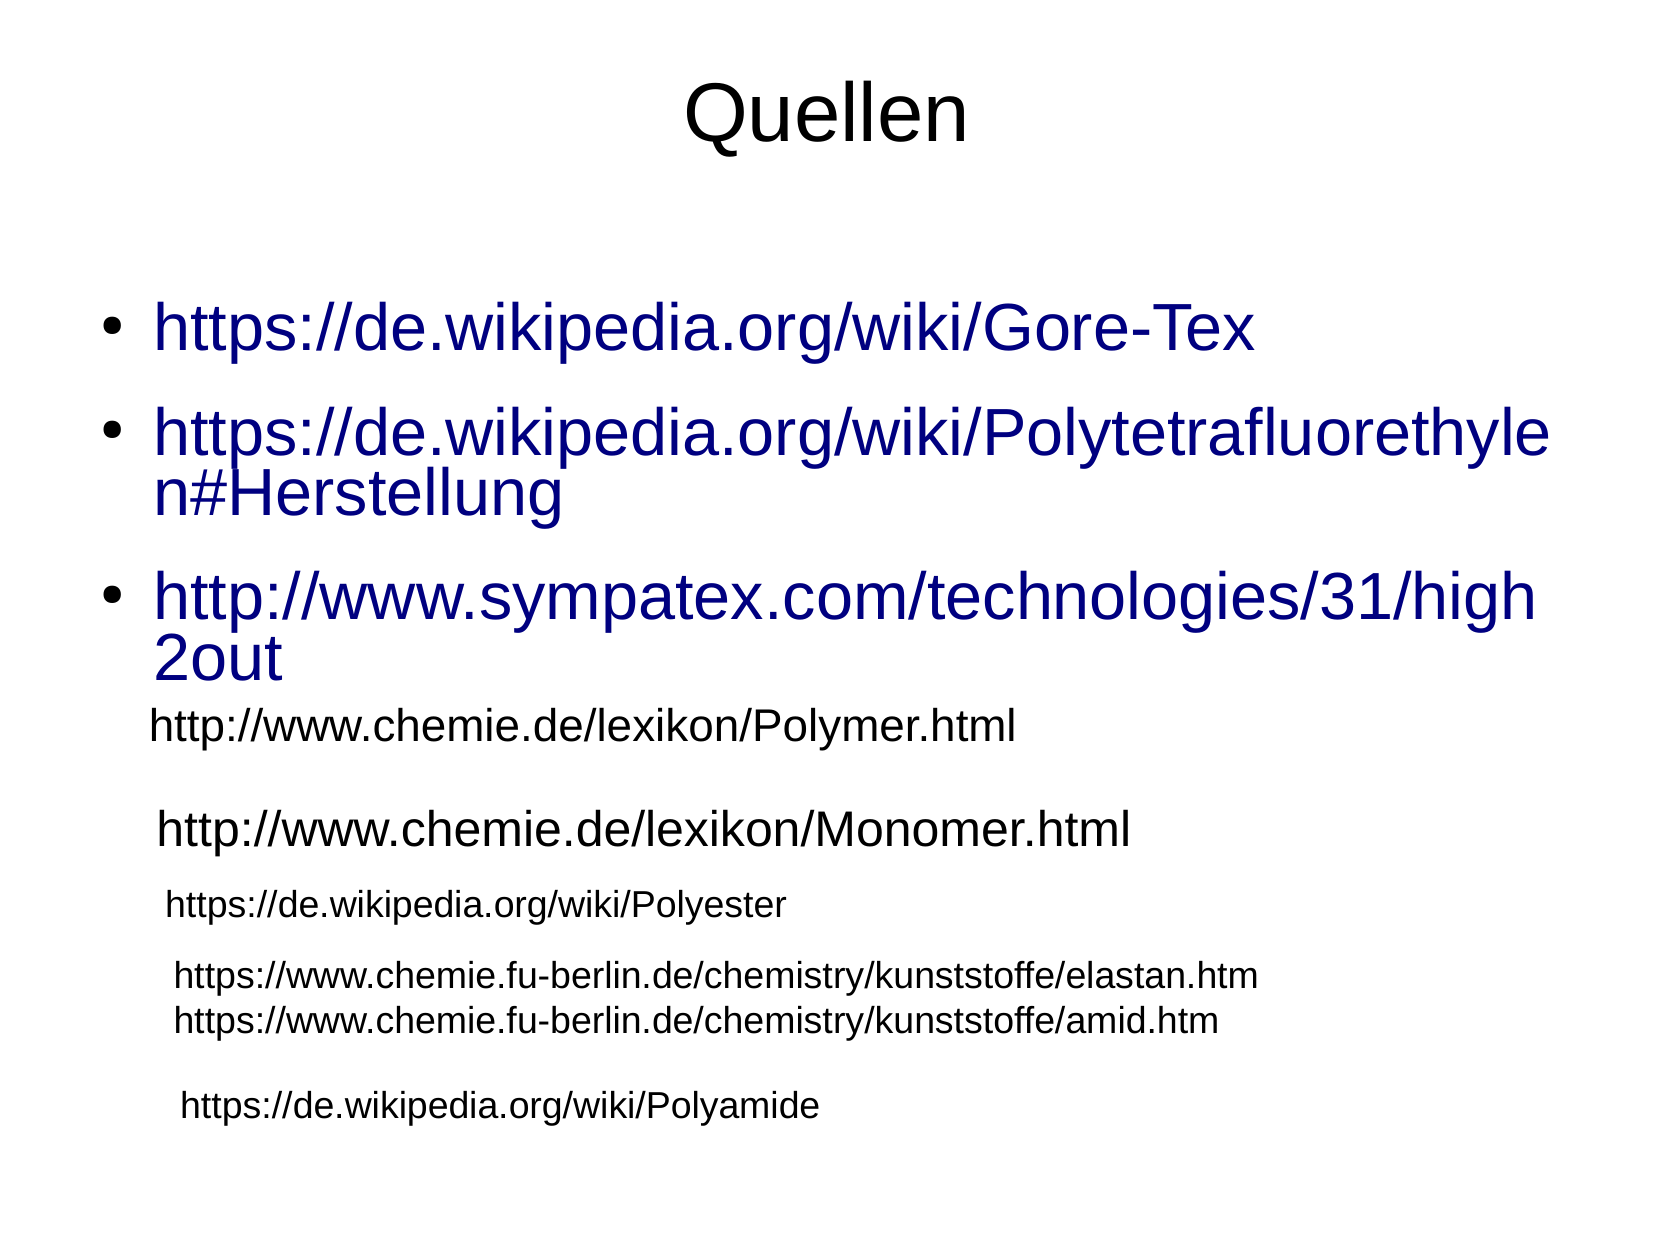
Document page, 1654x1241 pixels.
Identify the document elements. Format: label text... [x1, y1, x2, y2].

text_box Quellen [389, 59, 1264, 168]
text_box http://www.chemie.de/lexikon/Monomer.html [141, 793, 1477, 920]
text_box https://de.wikipedia.org/wiki/Polyamide [165, 1076, 837, 1134]
text_box http://www.chemie.de/lexikon/Polymer.html [134, 692, 1068, 797]
text_box https://www.chemie.fu-berlin.de/chemistry/kunststoffe/amid.htm [158, 992, 1236, 1049]
list https://de.wikipedia.org/wiki/Gore-Tex https://de.wikipedia.org/wiki/Polytetrafluorethylen#Herstellung http://www.sympatex.com/technologies/31/high2out [82, 290, 1571, 1109]
text_box https://de.wikipedia.org/wiki/Polyester [150, 876, 804, 934]
text_box https://www.chemie.fu-berlin.de/chemistry/kunststoffe/elastan.htm [158, 947, 1276, 1004]
